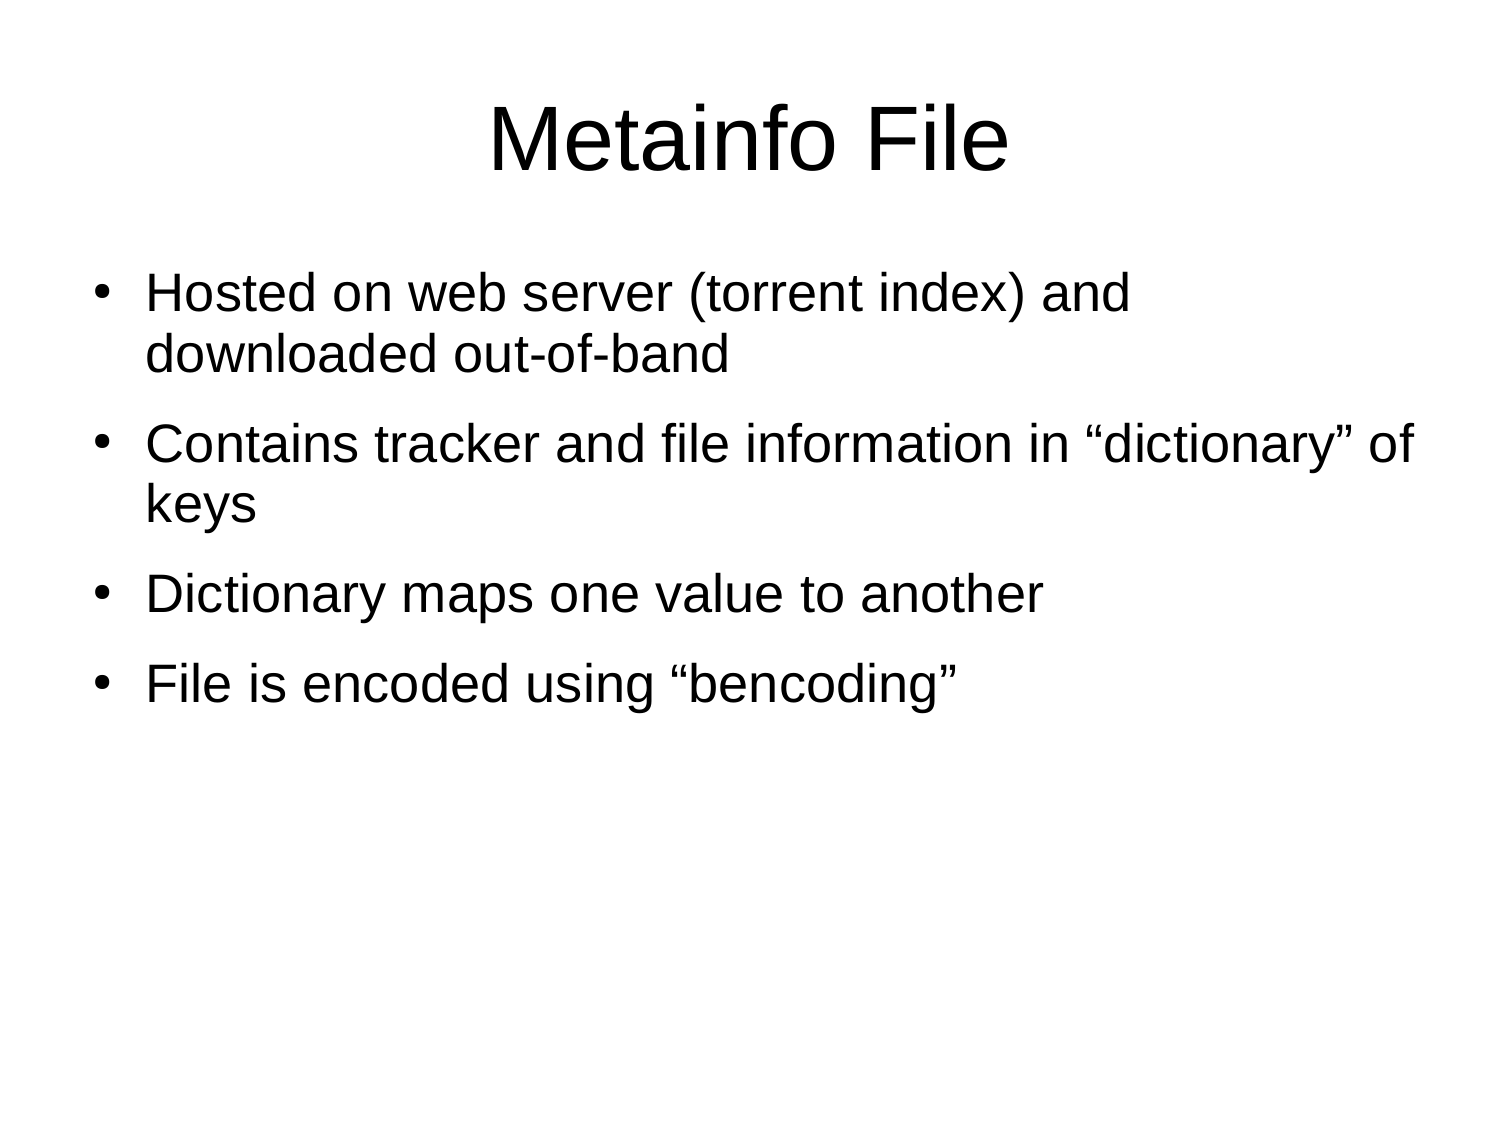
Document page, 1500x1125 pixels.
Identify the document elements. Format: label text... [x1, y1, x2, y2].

title Metainfo File [75, 45, 1425, 233]
list Hosted on web server (torrent index) and downloaded out-of-band Contains tracker and file information in “dictionary” of keys Dictionary maps one value to another File is encoded using “bencoding” [75, 262, 1425, 916]
